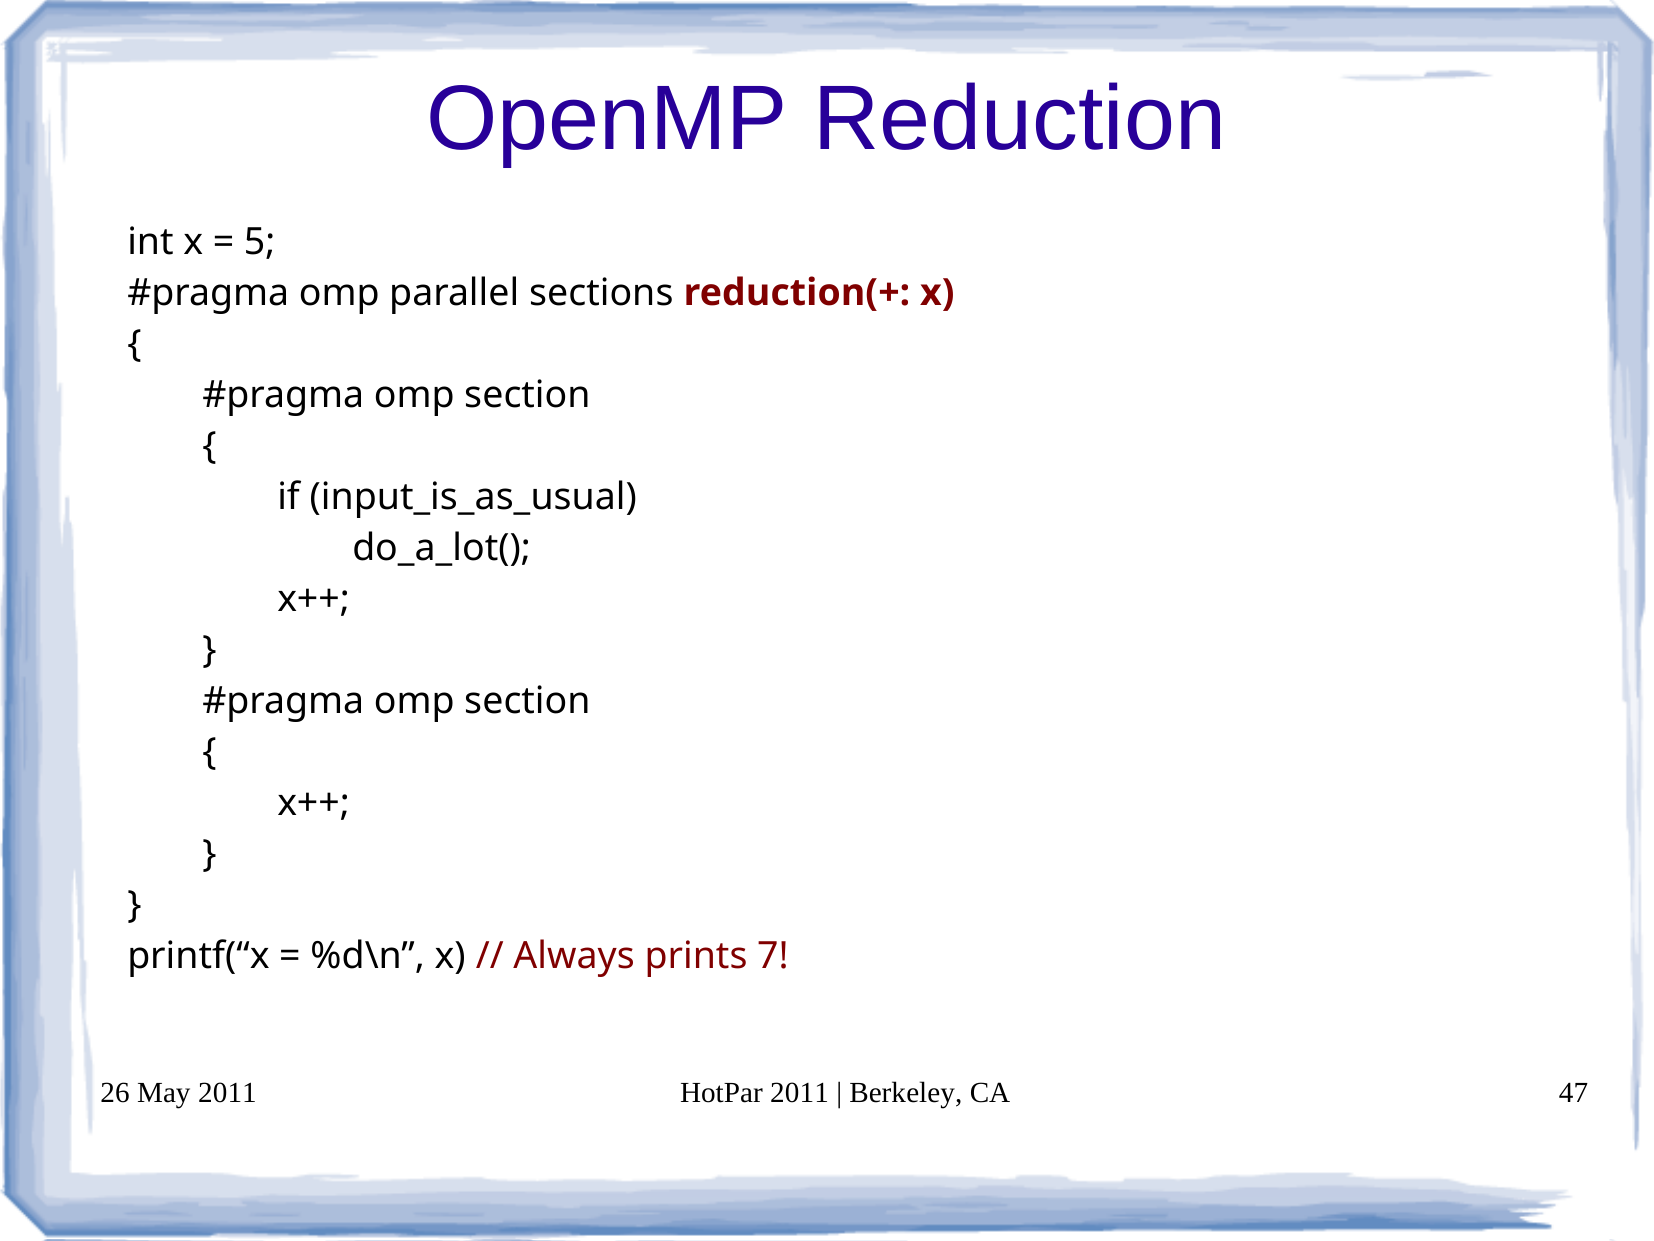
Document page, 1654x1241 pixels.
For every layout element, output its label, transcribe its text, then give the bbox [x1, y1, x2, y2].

text_box int x = 5; #pragma omp parallel sections reduction(+: x) { #pragma omp section { if (input_is_as_usual) do_a_lot(); x++; } #pragma omp section { x++; } } printf(“x = %d\n”, x) // Always prints 7! [112, 207, 1538, 1007]
picture [0, 0, 1654, 1241]
title OpenMP Reduction [82, 66, 1571, 169]
